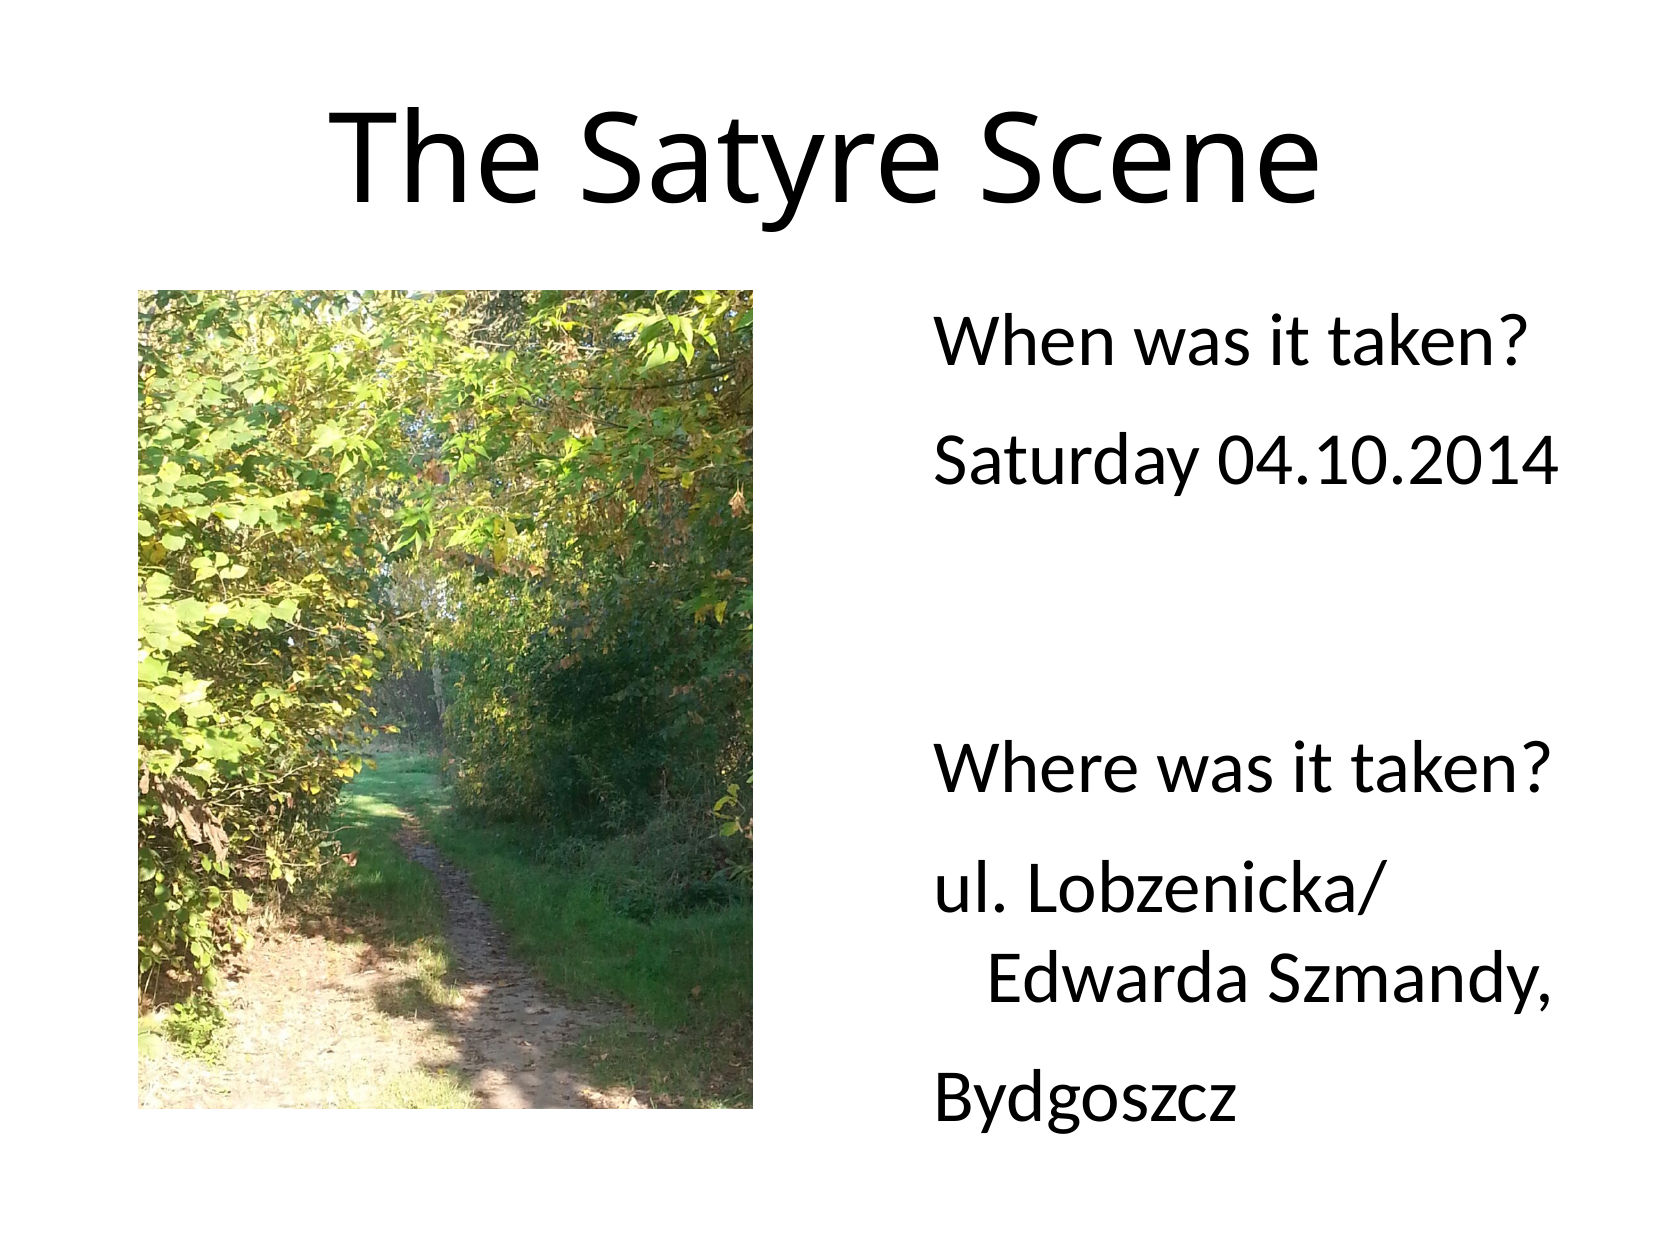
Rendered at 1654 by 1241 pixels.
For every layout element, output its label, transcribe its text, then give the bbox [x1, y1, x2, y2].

list When was it taken? Saturday 04.10.2014 [845, 290, 1572, 681]
title The Satyre Scene [82, 49, 1571, 257]
list Where was it taken? ul. Lobzenicka/ Edwarda Szmandy, Bydgoszcz [845, 717, 1572, 1144]
picture [138, 290, 753, 1109]
